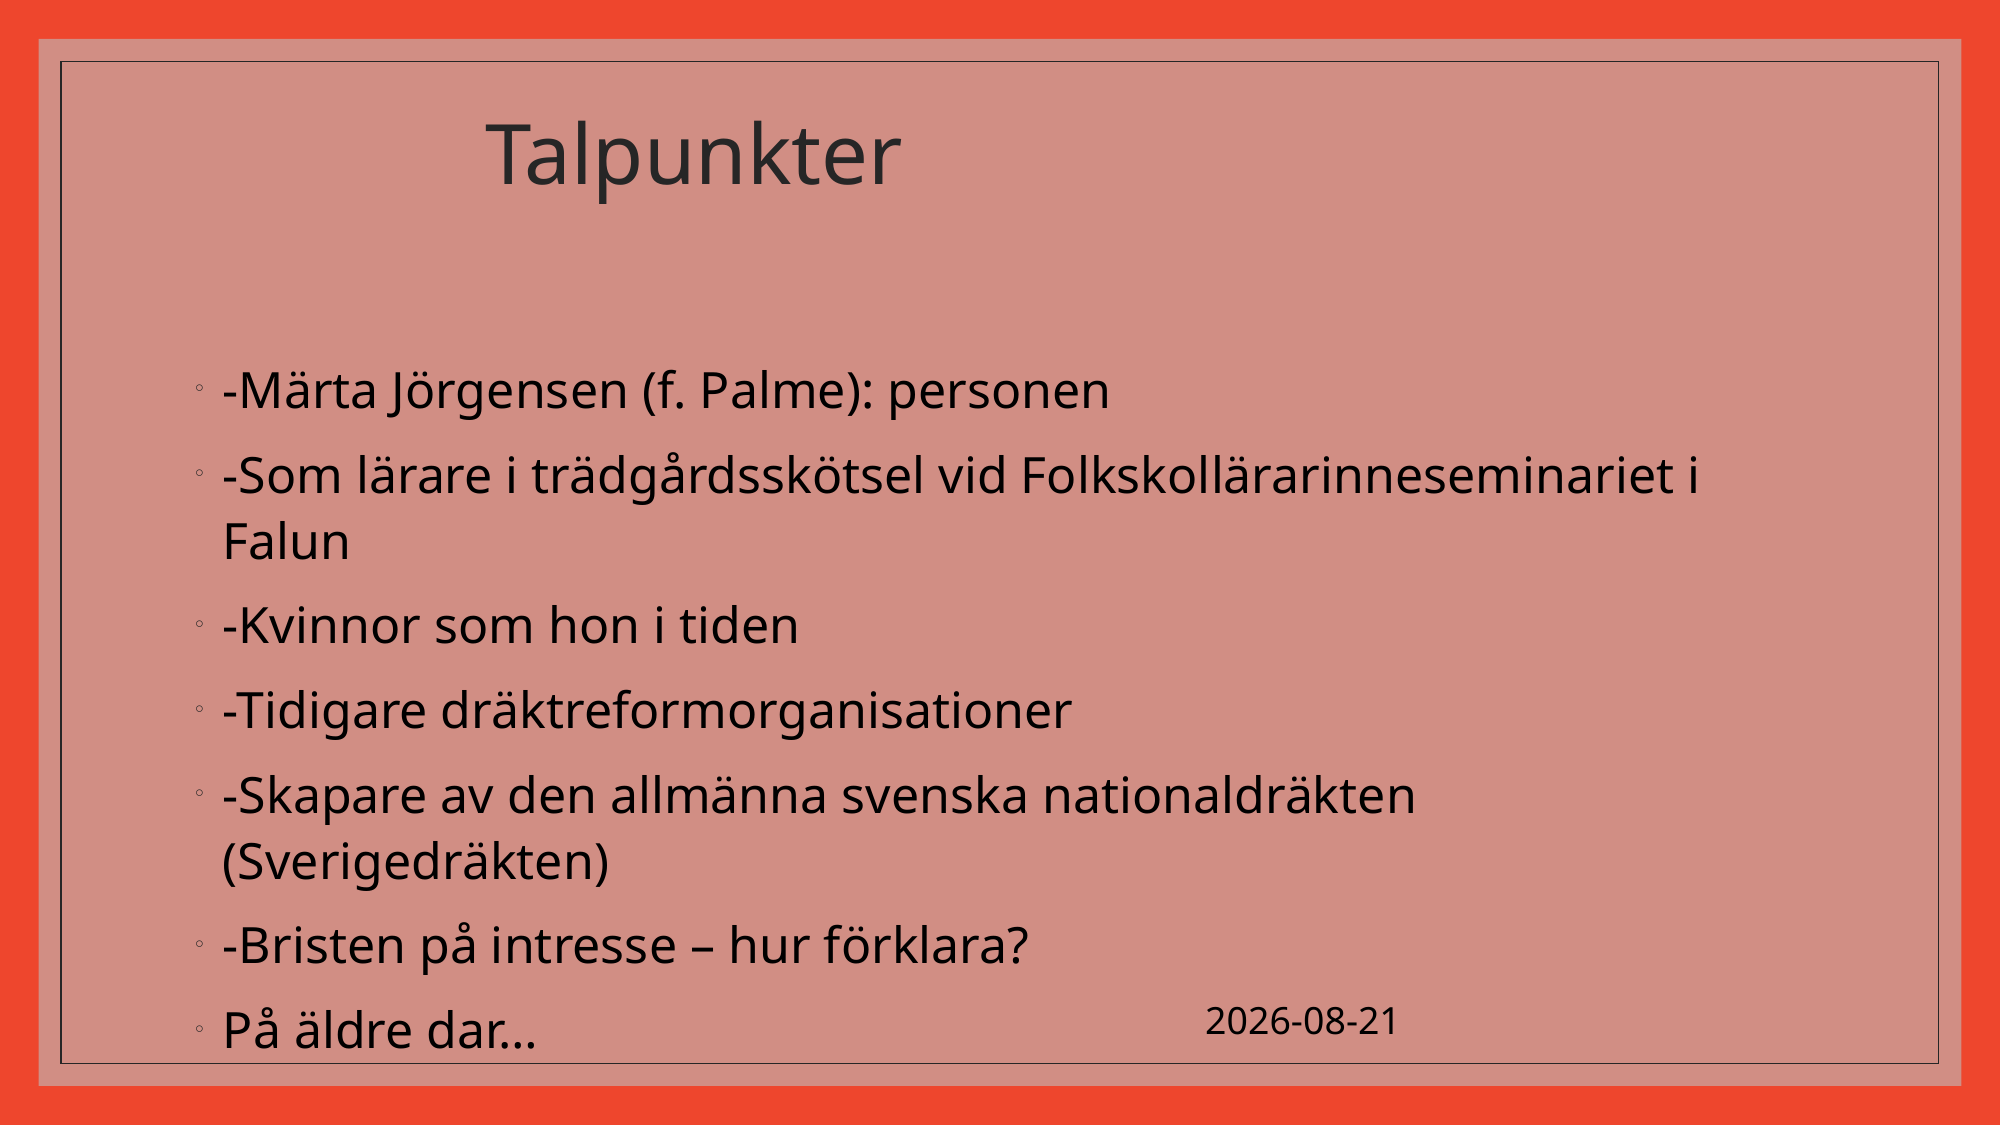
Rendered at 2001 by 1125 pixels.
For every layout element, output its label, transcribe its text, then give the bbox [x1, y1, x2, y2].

title Talpunkter [174, 105, 1825, 331]
slide_number 2020-10-11 [1190, 990, 1665, 1050]
list -Märta Jörgensen (f. Palme): personen -Som lärare i trädgårdsskötsel vid Folkskollärarinneseminariet i Falun -Kvinnor som hon i tiden -Tidigare dräktreformorganisationer -Skapare av den allmänna svenska nationaldräkten (Sverigedräkten) -Bristen på intresse – hur förklara? På äldre dar… [178, 345, 1828, 961]
